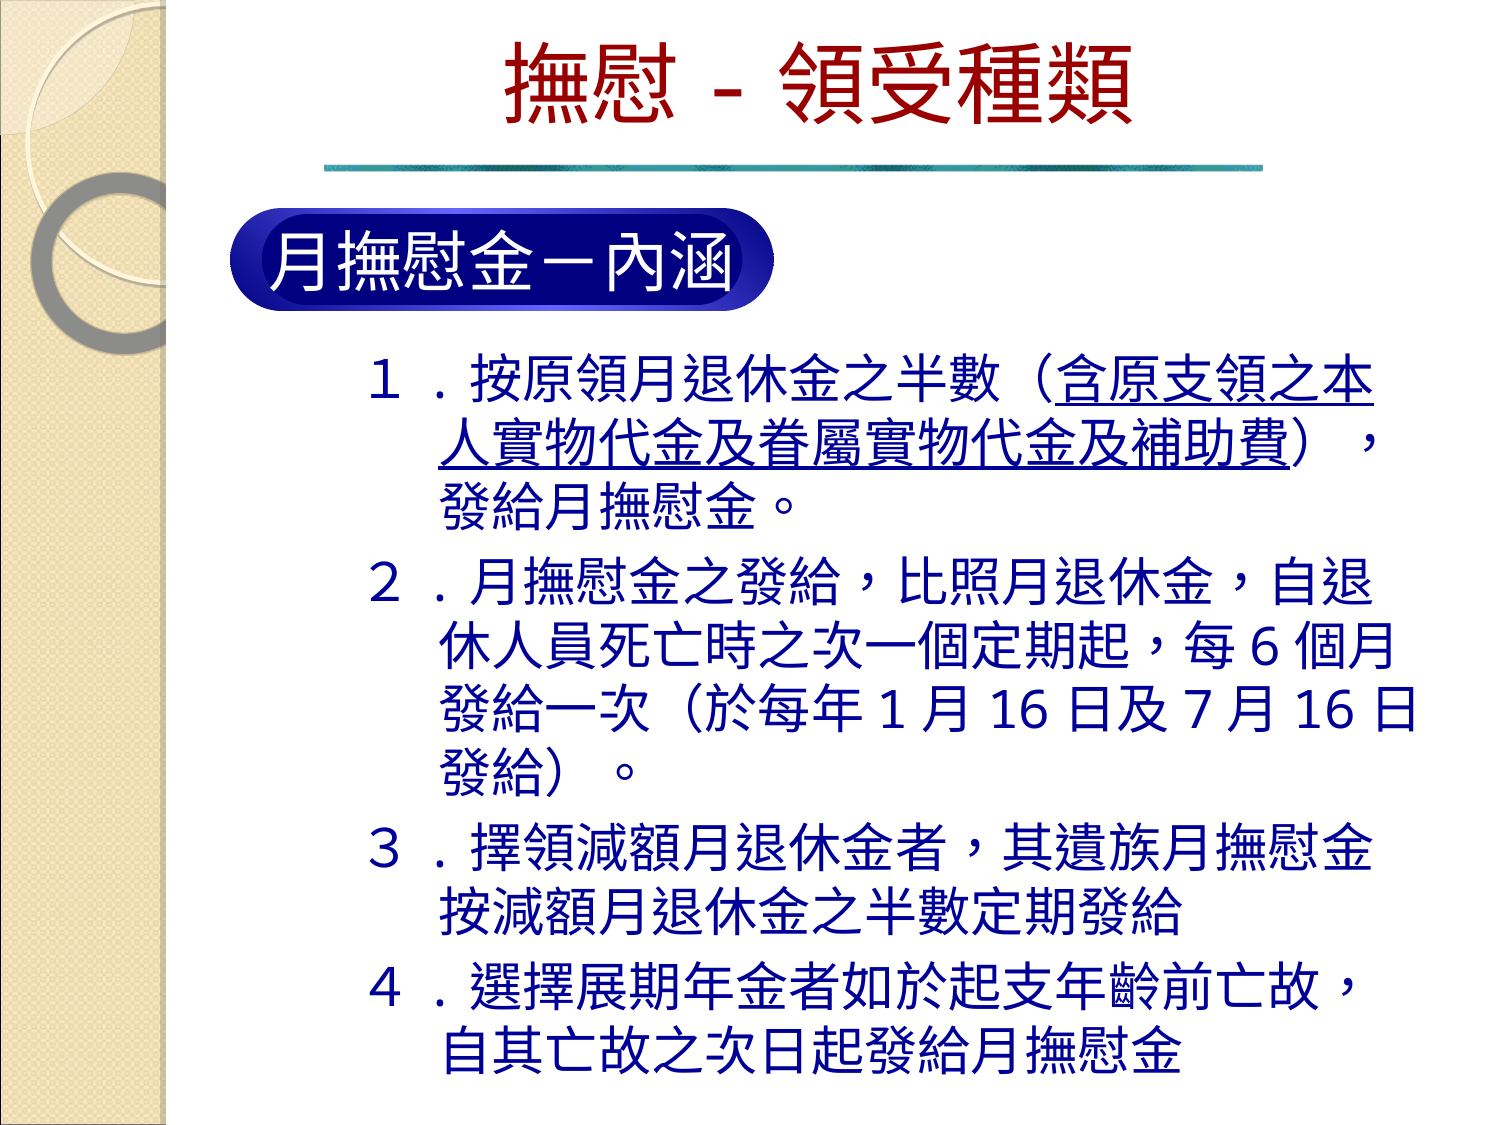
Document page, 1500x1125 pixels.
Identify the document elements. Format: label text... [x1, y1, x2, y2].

text_box 月撫慰金－內涵 [286, 254, 317, 266]
text_box 月撫慰金－內涵 [261, 214, 743, 305]
title 撫慰-領受種類 [210, 0, 1426, 165]
text_box 月撫慰金－內涵 [287, 238, 317, 250]
picture [324, 160, 1263, 177]
list １.按原領月退休金之半數（含原支領之本人實物代金及眷屬實物代金及補助費），發給月撫慰金。 ２.月撫慰金之發給，比照月退休金，自退休人員死亡時之次一個定期起，每6個月發給一次（於每年1月16日及7月16日發給）。 ３.擇領減額月退休金者，其遺族月撫慰金按減額月退休金之半數定期發給 ４.選擇展期年金者如於起支年齡前亡故，自其亡故之次日起發給月撫慰金 [194, 338, 1440, 1095]
text_box [230, 208, 774, 311]
